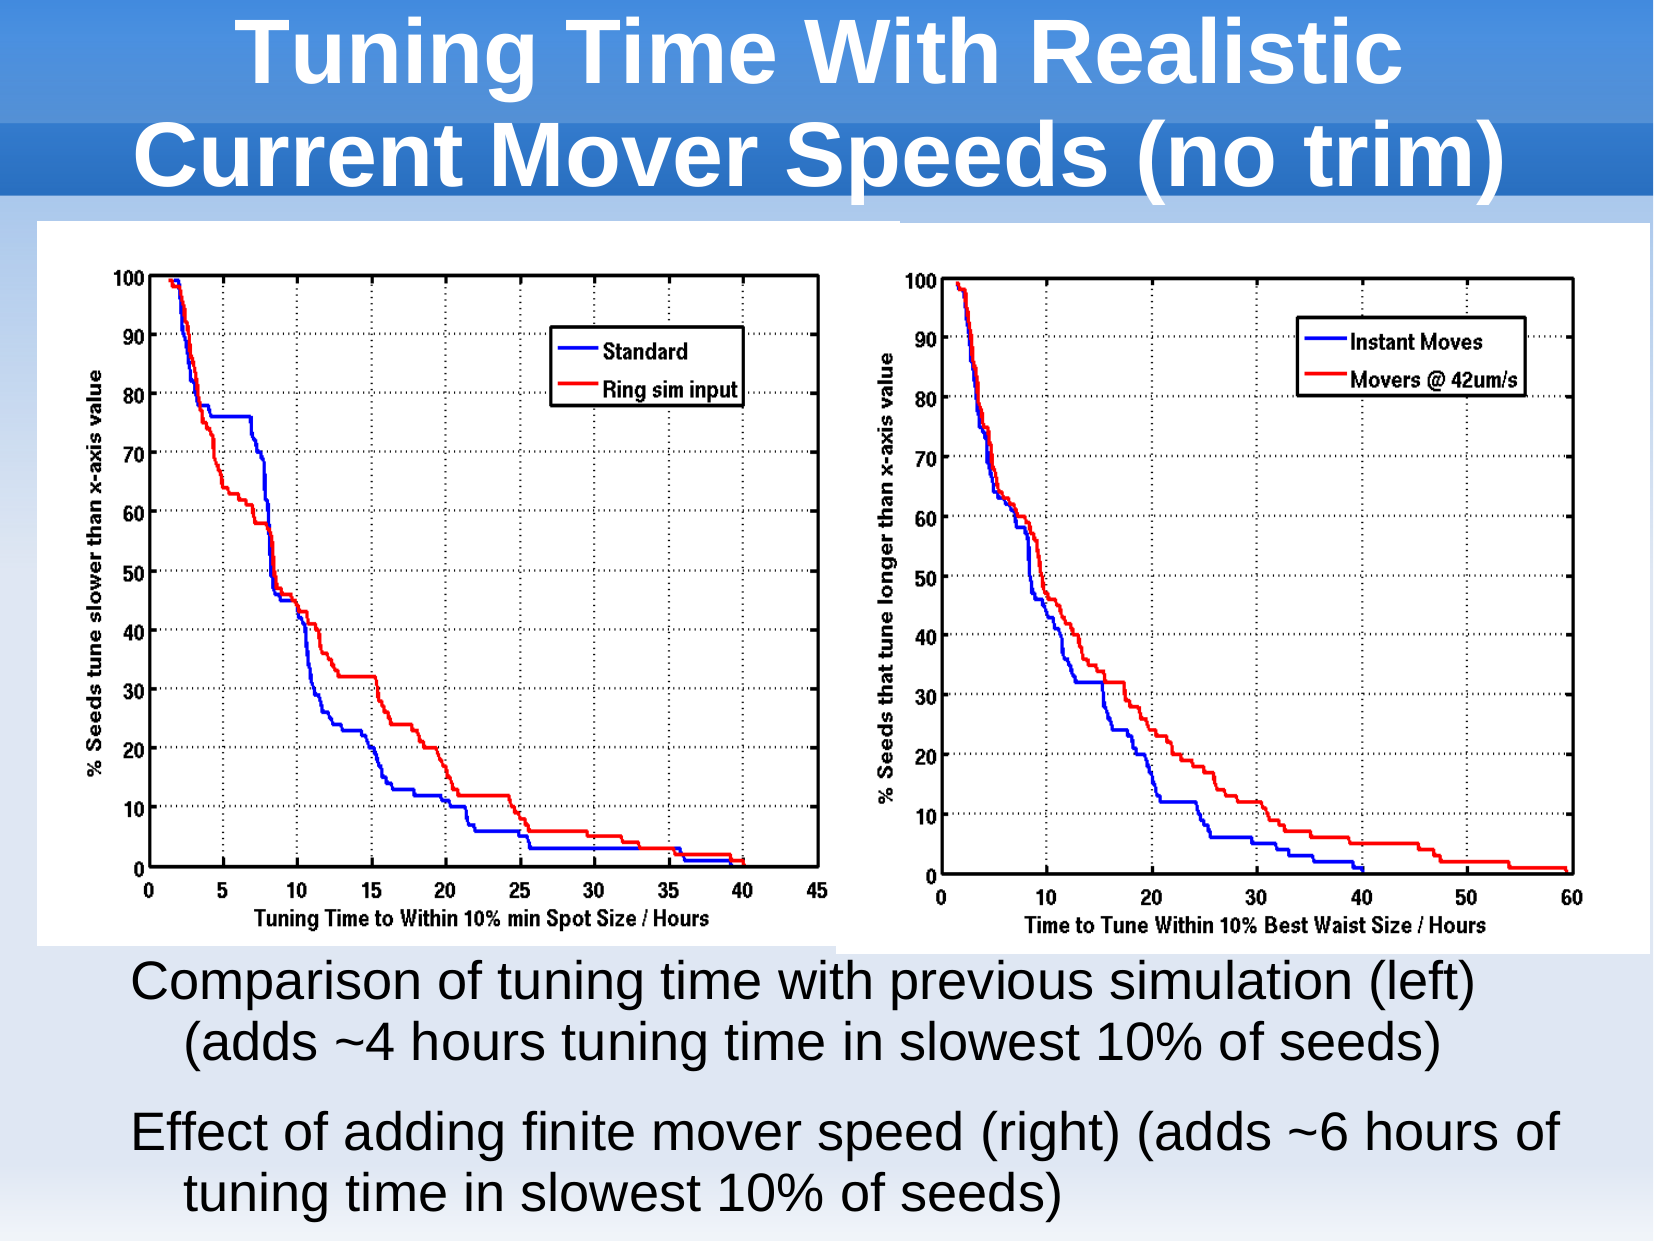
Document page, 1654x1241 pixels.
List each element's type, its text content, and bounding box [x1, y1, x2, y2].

picture [0, 0, 1654, 1241]
list Comparison of tuning time with previous simulation (left) (adds ~4 hours tuning time in slowest 10% of seeds) Effect of adding finite mover speed (right) (adds ~6 hours of tuning time in slowest 10% of seeds) [112, 951, 1576, 1223]
title Tuning Time With Realistic Current Mover Speeds (no trim) [76, 0, 1565, 208]
